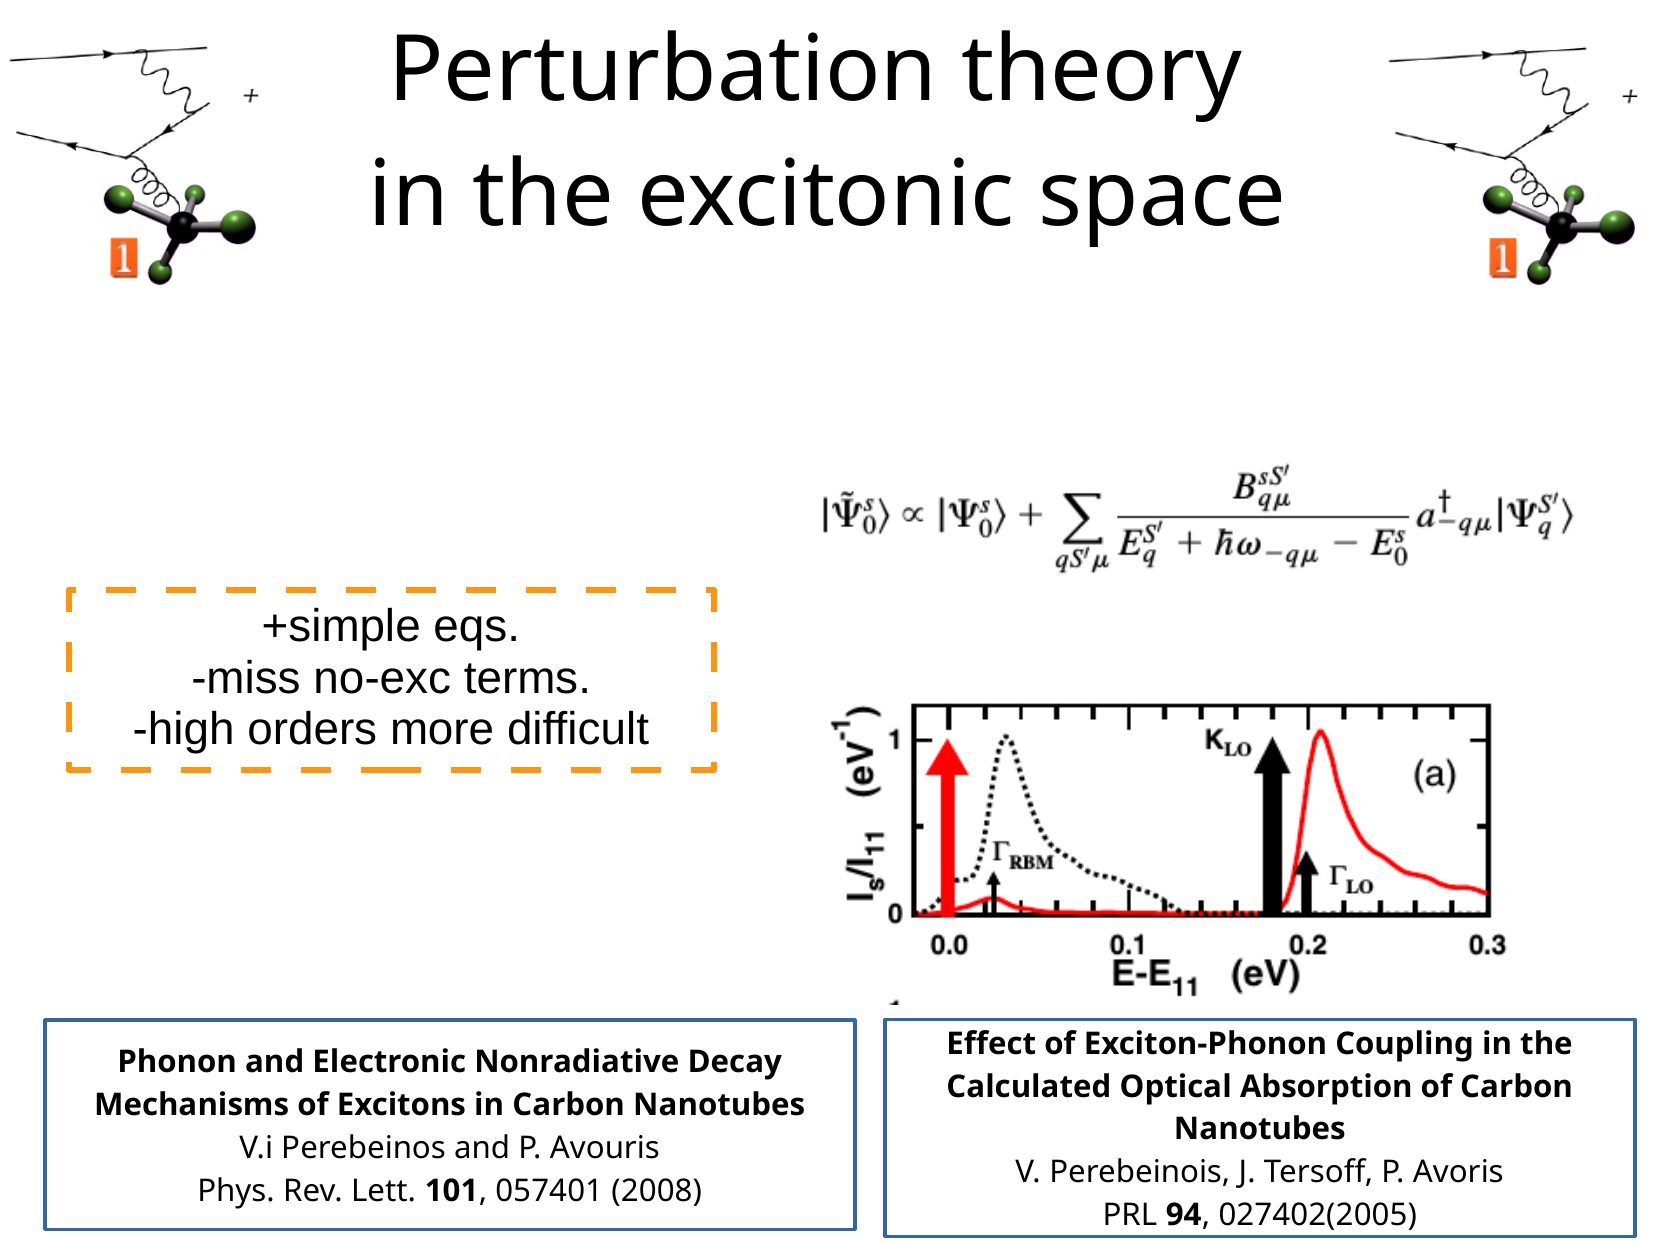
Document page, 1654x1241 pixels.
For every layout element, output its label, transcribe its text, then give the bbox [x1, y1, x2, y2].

text_box Phonon and Electronic Nonradiative Decay Mechanisms of Excitons in Carbon Nanotubes V.i Perebeinos and P. Avouris Phys. Rev. Lett. 101, 057401 (2008) [45, 1020, 856, 1230]
picture [795, 652, 1561, 1006]
text_box Effect of Exciton-Phonon Coupling in the Calculated Optical Absorption of Carbon Nanotubes V. Perebeinois, J. Tersoff, P. Avoris PRL 94, 027402(2005) [885, 1027, 1636, 1229]
text_box +simple eqs. -miss no-exc terms. -high orders more difficult [68, 589, 714, 770]
picture [1379, 0, 1650, 303]
picture [789, 441, 1621, 586]
picture [0, 0, 271, 302]
title Perturbation theory in the excitonic space [271, 14, 1572, 241]
